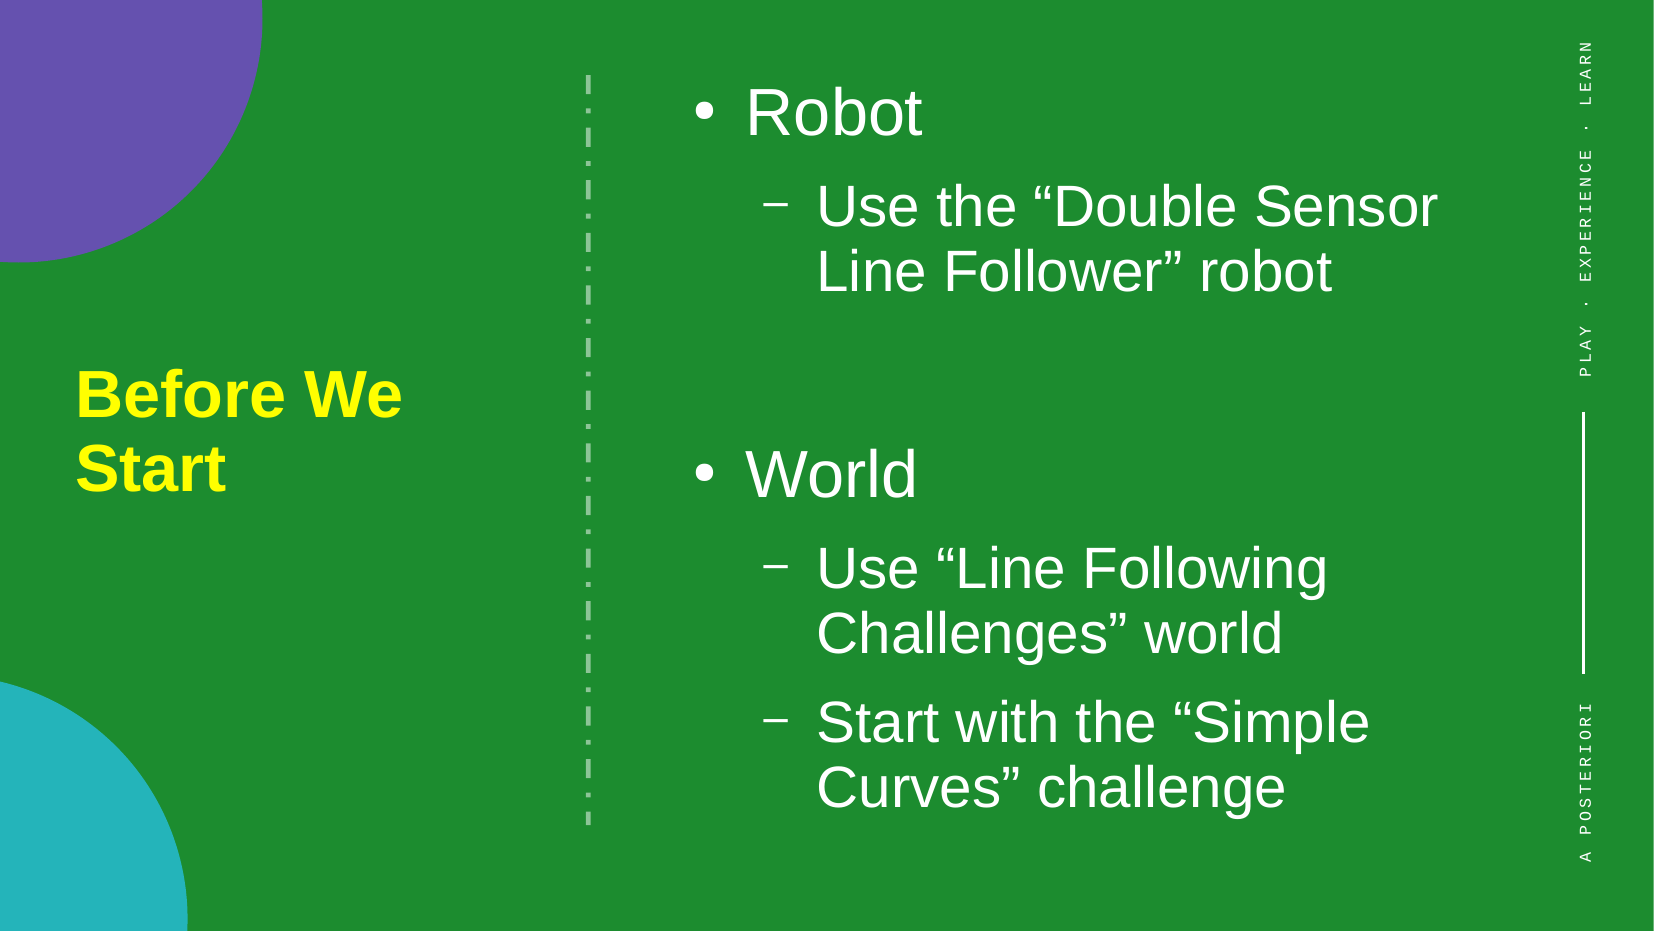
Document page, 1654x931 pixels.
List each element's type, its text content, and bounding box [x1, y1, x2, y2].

list Robot Use the “Double Sensor Line Follower” robot World Use “Line Following Challenges” world Start with the “Simple Curves” challenge [675, 75, 1538, 826]
title Before We Start [75, 353, 488, 510]
